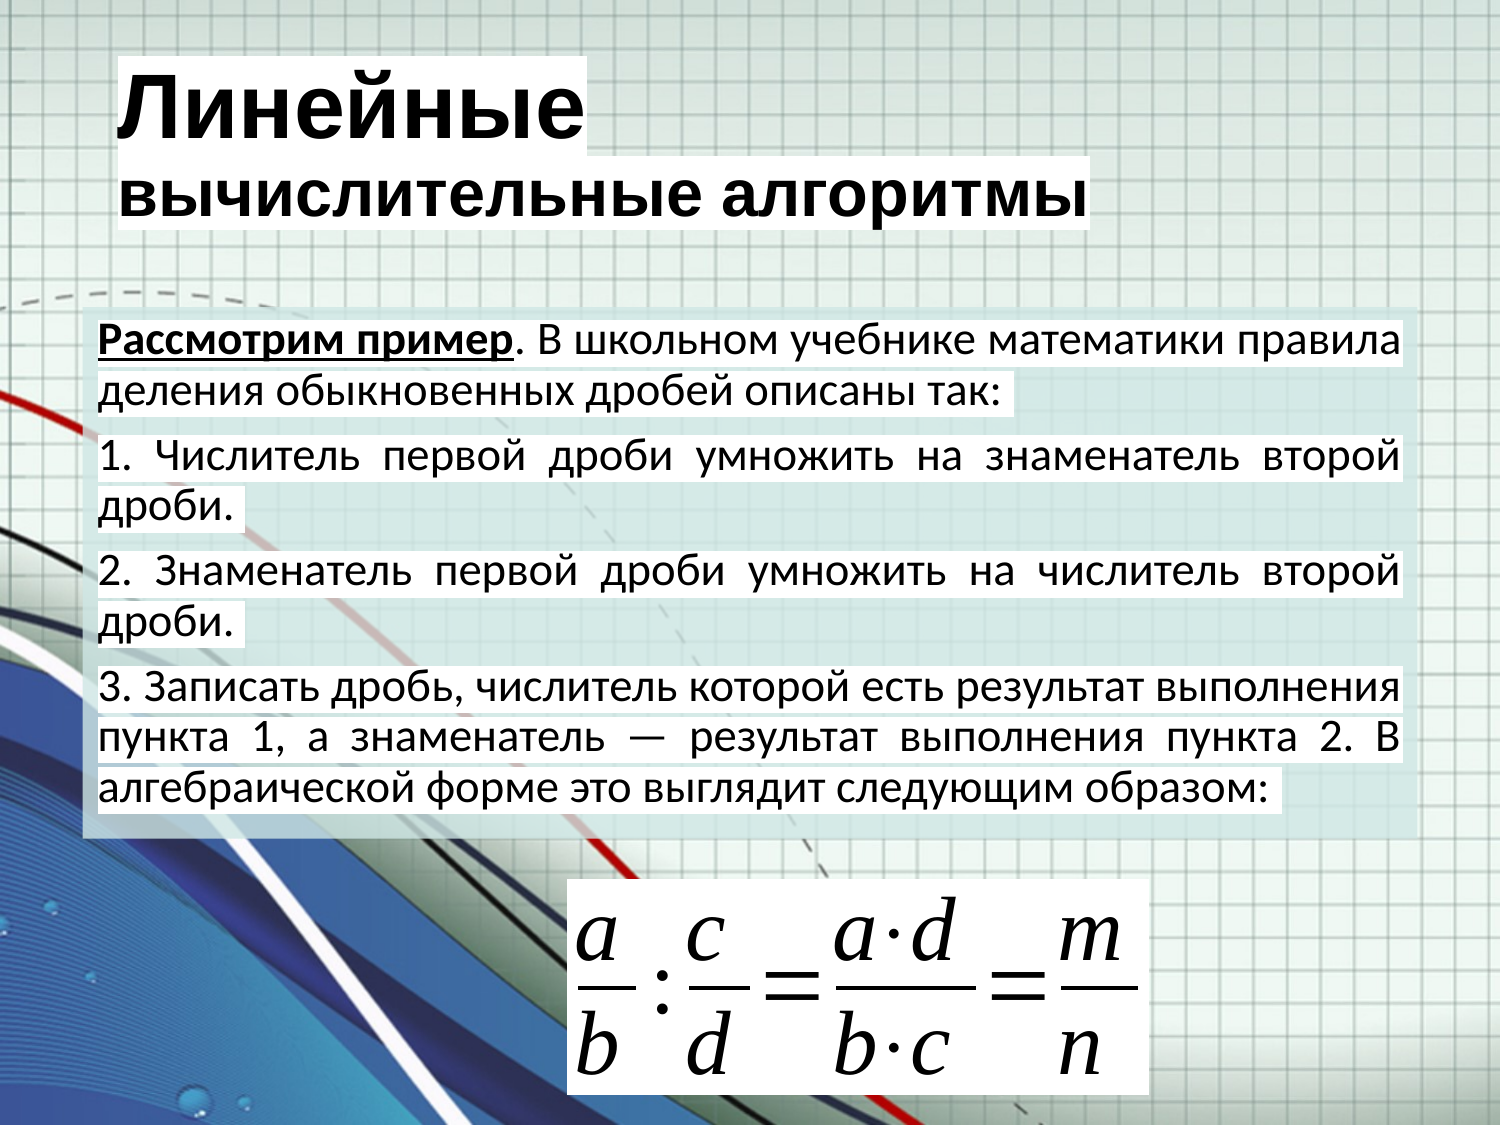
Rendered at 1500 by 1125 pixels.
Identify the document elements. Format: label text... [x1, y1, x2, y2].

chart [566, 879, 1149, 1096]
picture [0, 0, 1500, 1125]
list Рассмотрим пример. В школьном учебнике математики правила деления обыкновенных дробей описаны так: 1. Числитель первой дроби умножить на знаменатель второй дроби. 2. Знаменатель первой дроби умножить на числитель второй дроби. 3. Записать дробь, числитель которой есть результат выполнения пункта 1, а знаменатель — результат выполнения пункта 2. В алгебраической форме это выглядит следующим образом: [82, 307, 1418, 839]
title Линейные вычислительные алгоритмы [103, 32, 1397, 258]
